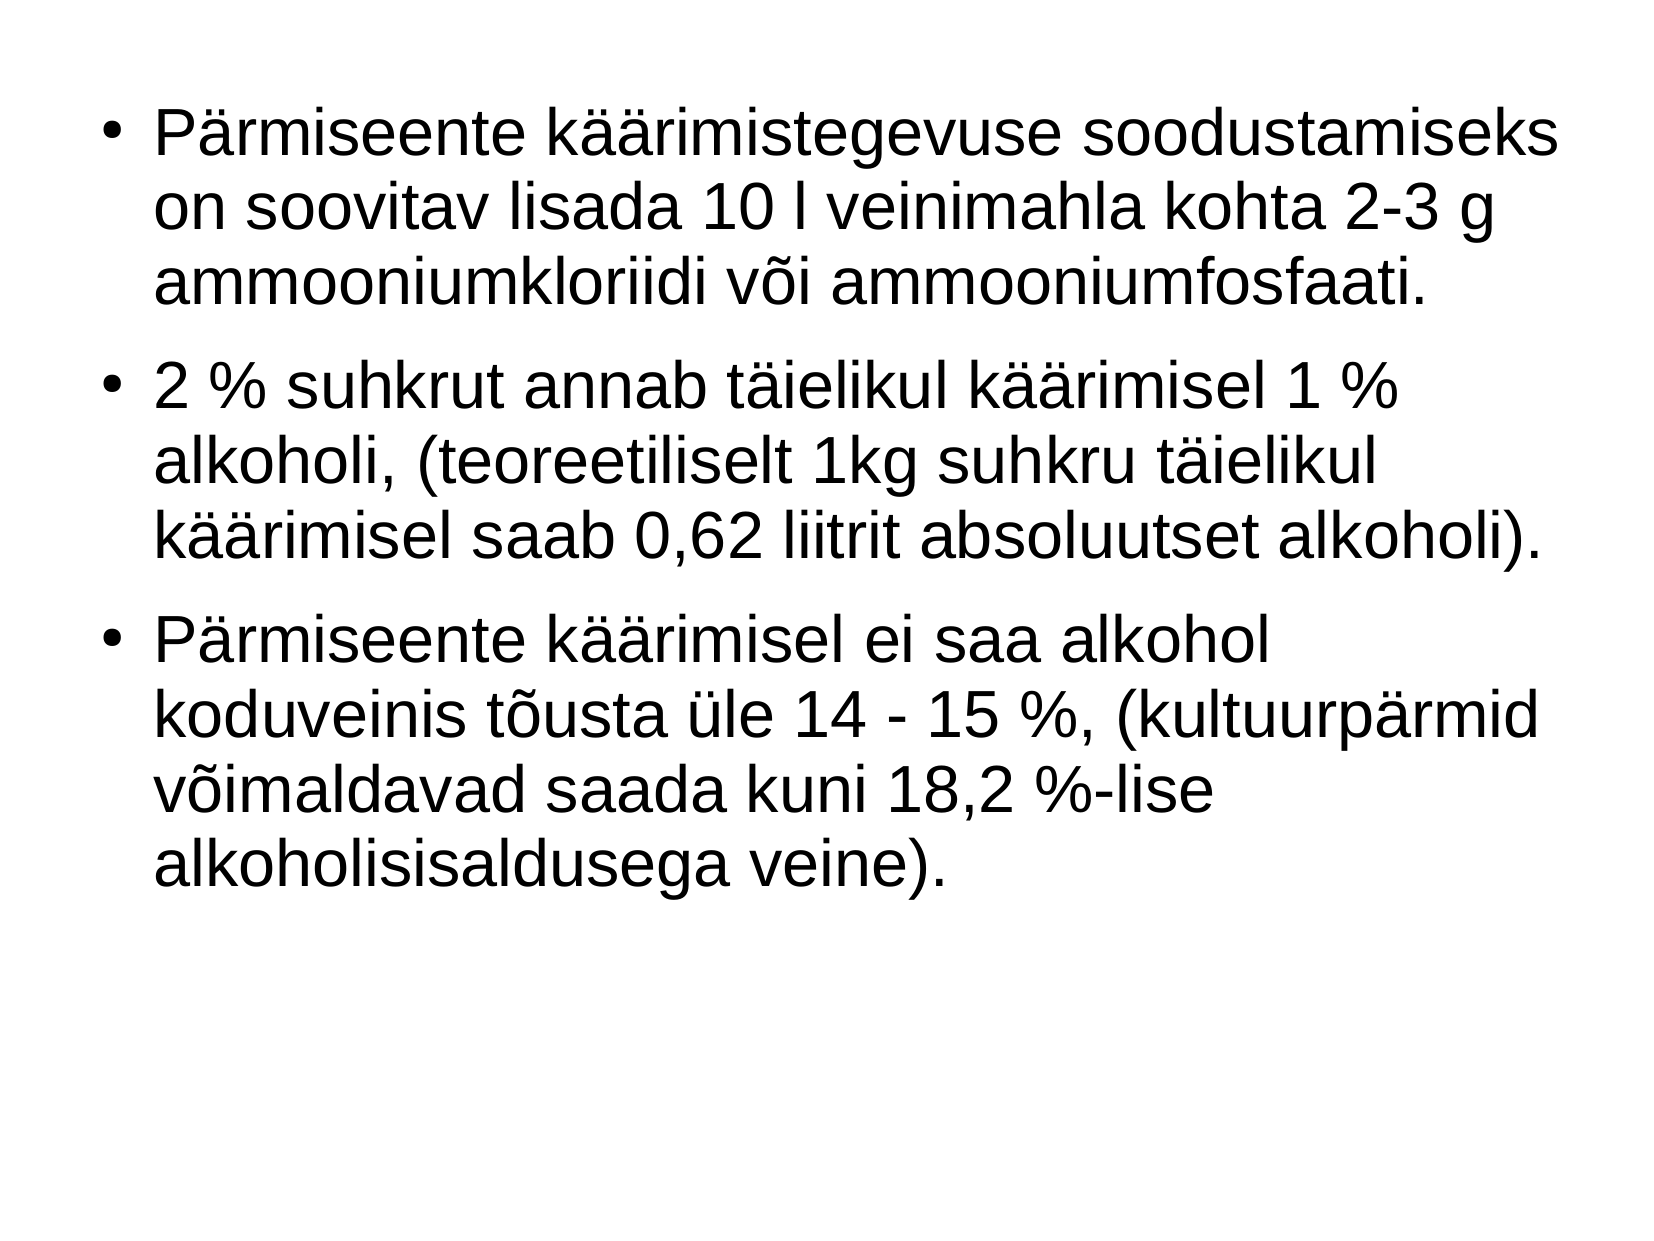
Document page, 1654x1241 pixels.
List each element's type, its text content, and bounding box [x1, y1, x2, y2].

list Pärmiseente käärimistegevuse soodustamiseks on soovitav lisada 10 l veinimahla kohta 2-3 g ammooniumkloriidi või ammooniumfosfaati. 2 % suhkrut annab täielikul käärimisel 1 % alkoholi, (teoreetiliselt 1kg suhkru täielikul käärimisel saab 0,62 liitrit absoluutset alkoholi). Pärmiseente käärimisel ei saa alkohol koduveinis tõusta üle 14 - 15 %, (kultuurpärmid võimaldavad saada kuni 18,2 %-lise alkoholisisaldusega veine). [82, 94, 1571, 1109]
